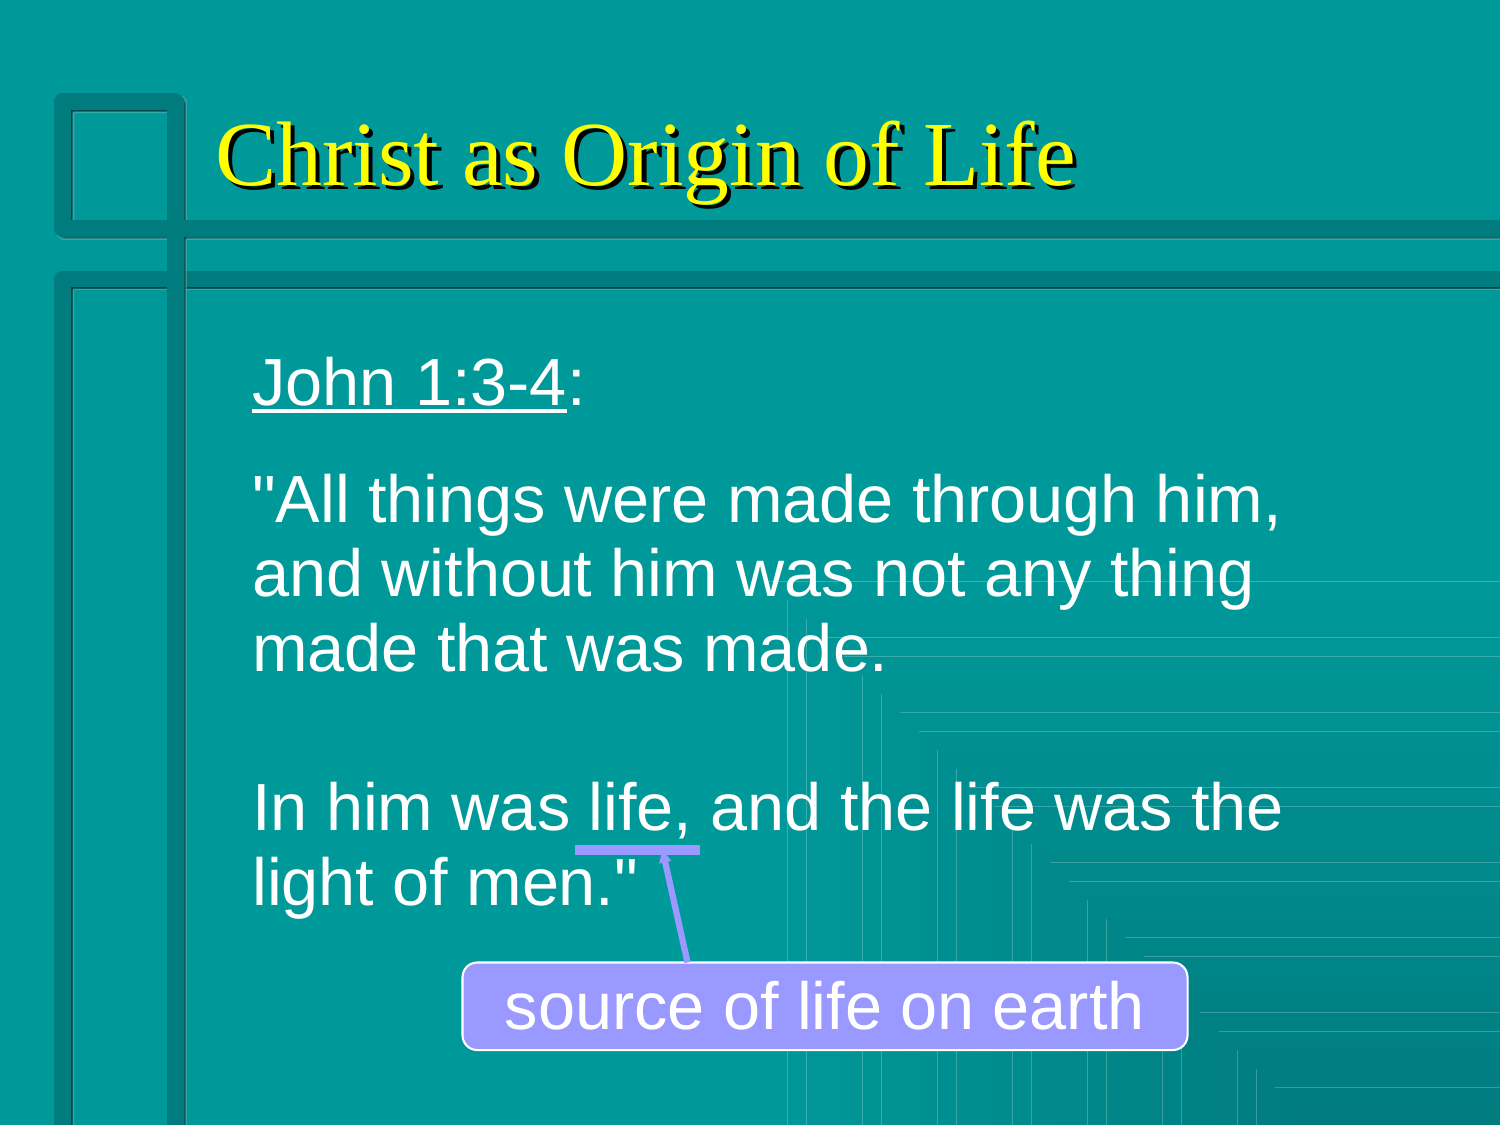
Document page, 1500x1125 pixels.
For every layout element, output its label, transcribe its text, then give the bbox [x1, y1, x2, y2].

title Christ as Origin of Life [200, 34, 1476, 213]
text_box John 1:3-4: "All things were made through him, and without him was not any thing made that was made. [237, 337, 1338, 694]
text_box In him was life, and the life was the light of men." [237, 762, 1338, 928]
text_box source of life on earth [462, 962, 1188, 1051]
